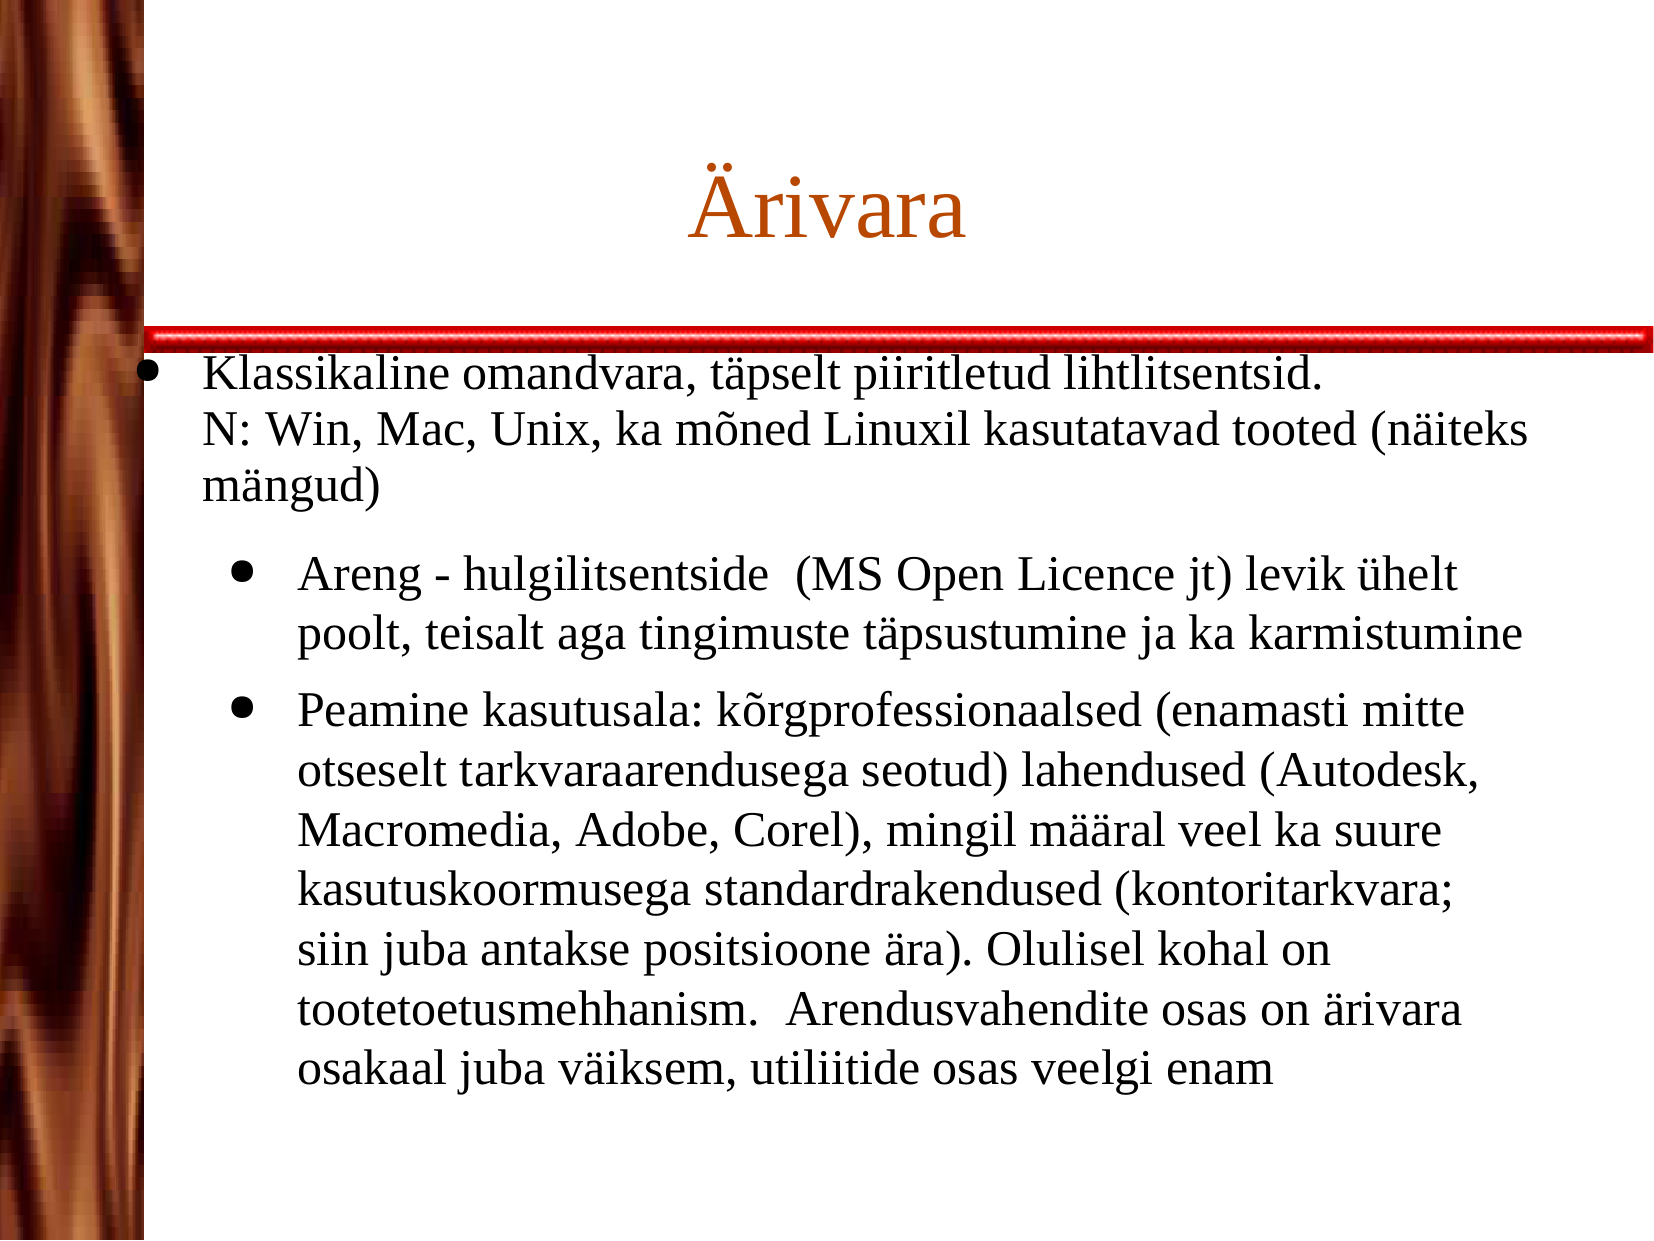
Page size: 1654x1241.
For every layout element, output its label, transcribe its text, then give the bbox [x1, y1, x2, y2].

title Ärivara [121, 100, 1533, 312]
picture [0, 0, 1654, 1240]
list Klassikaline omandvara, täpselt piiritletud lihtlitsentsid. N: Win, Mac, Unix, ka mõned Linuxil kasutatavad tooted (näiteks mängud) Areng - hulgilitsentside (MS Open Licence jt) levik ühelt poolt, teisalt aga tingimuste täpsustumine ja ka karmistumine Peamine kasutusala: kõrgprofessionaalsed (enamasti mitte otseselt tarkvaraarendusega seotud) lahendused (Autodesk, Macromedia, Adobe, Corel), mingil määral veel ka suure kasutuskoormusega standardrakendused (kontoritarkvara; siin juba antakse positsioone ära). Olulisel kohal on tootetoetusmehhanism. Arendusvahendite osas on ärivara osakaal juba väiksem, utiliitide osas veelgi enam [121, 344, 1533, 1126]
